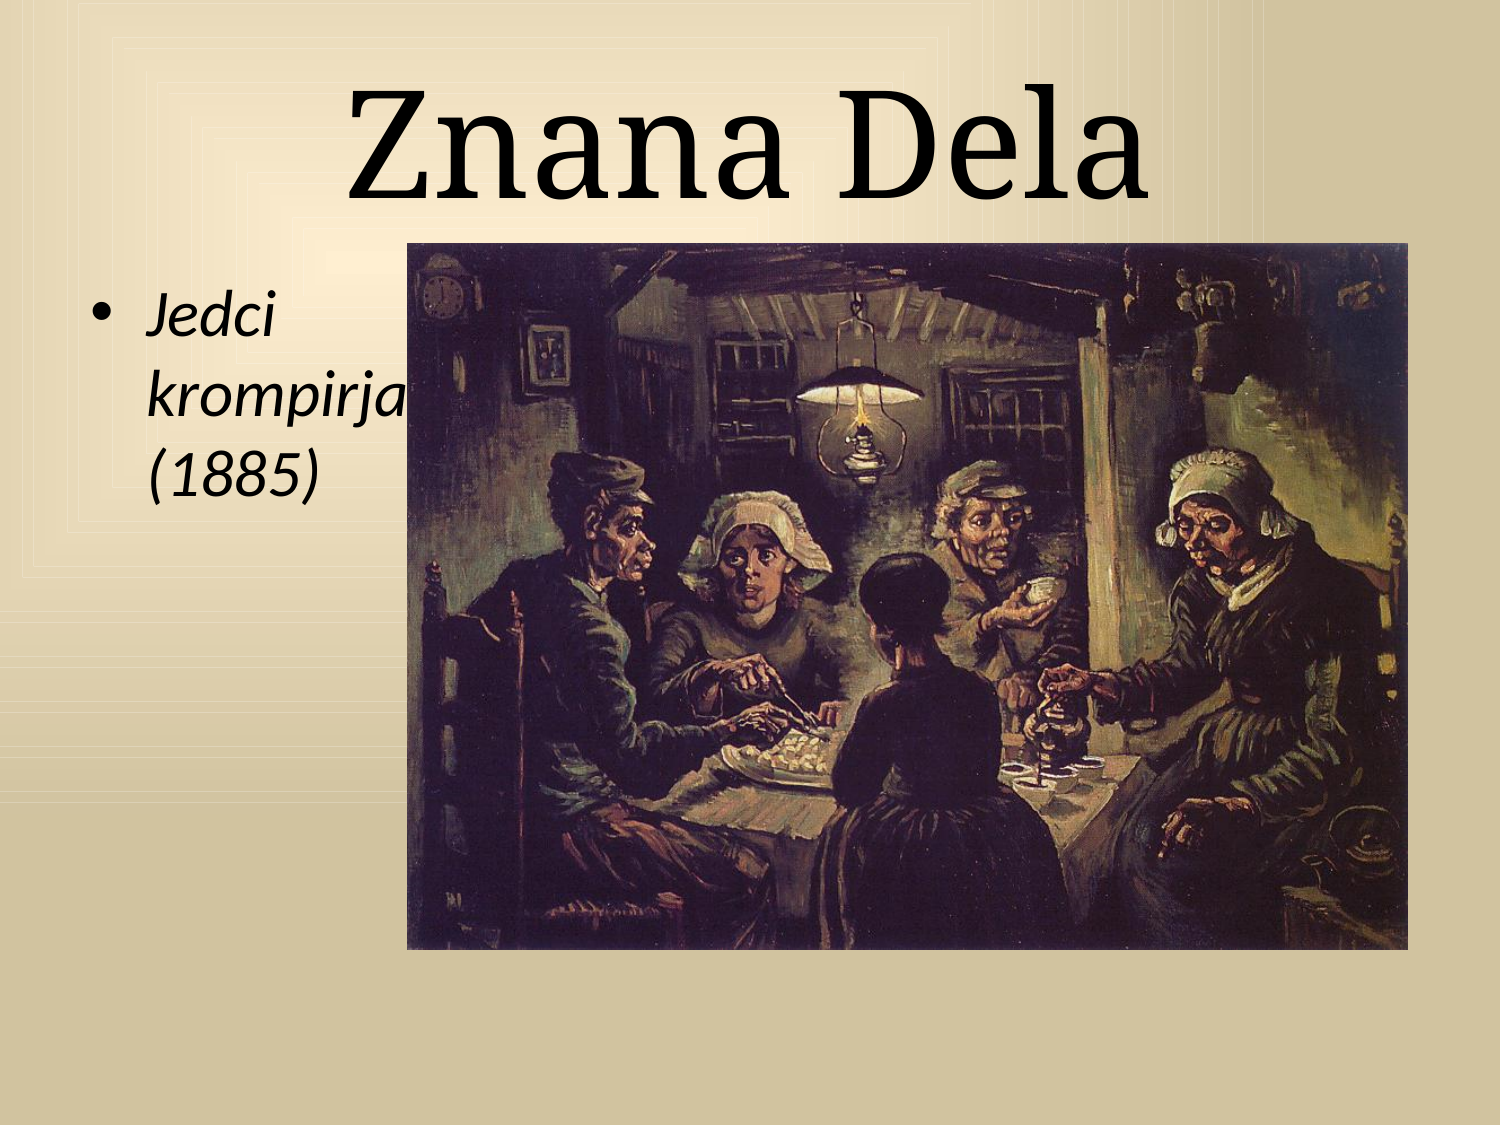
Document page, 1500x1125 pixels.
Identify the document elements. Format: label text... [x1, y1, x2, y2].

picture [407, 243, 1408, 950]
title Znana Dela [75, 45, 1425, 233]
list Jedci krompirja (1885) [75, 262, 538, 1005]
